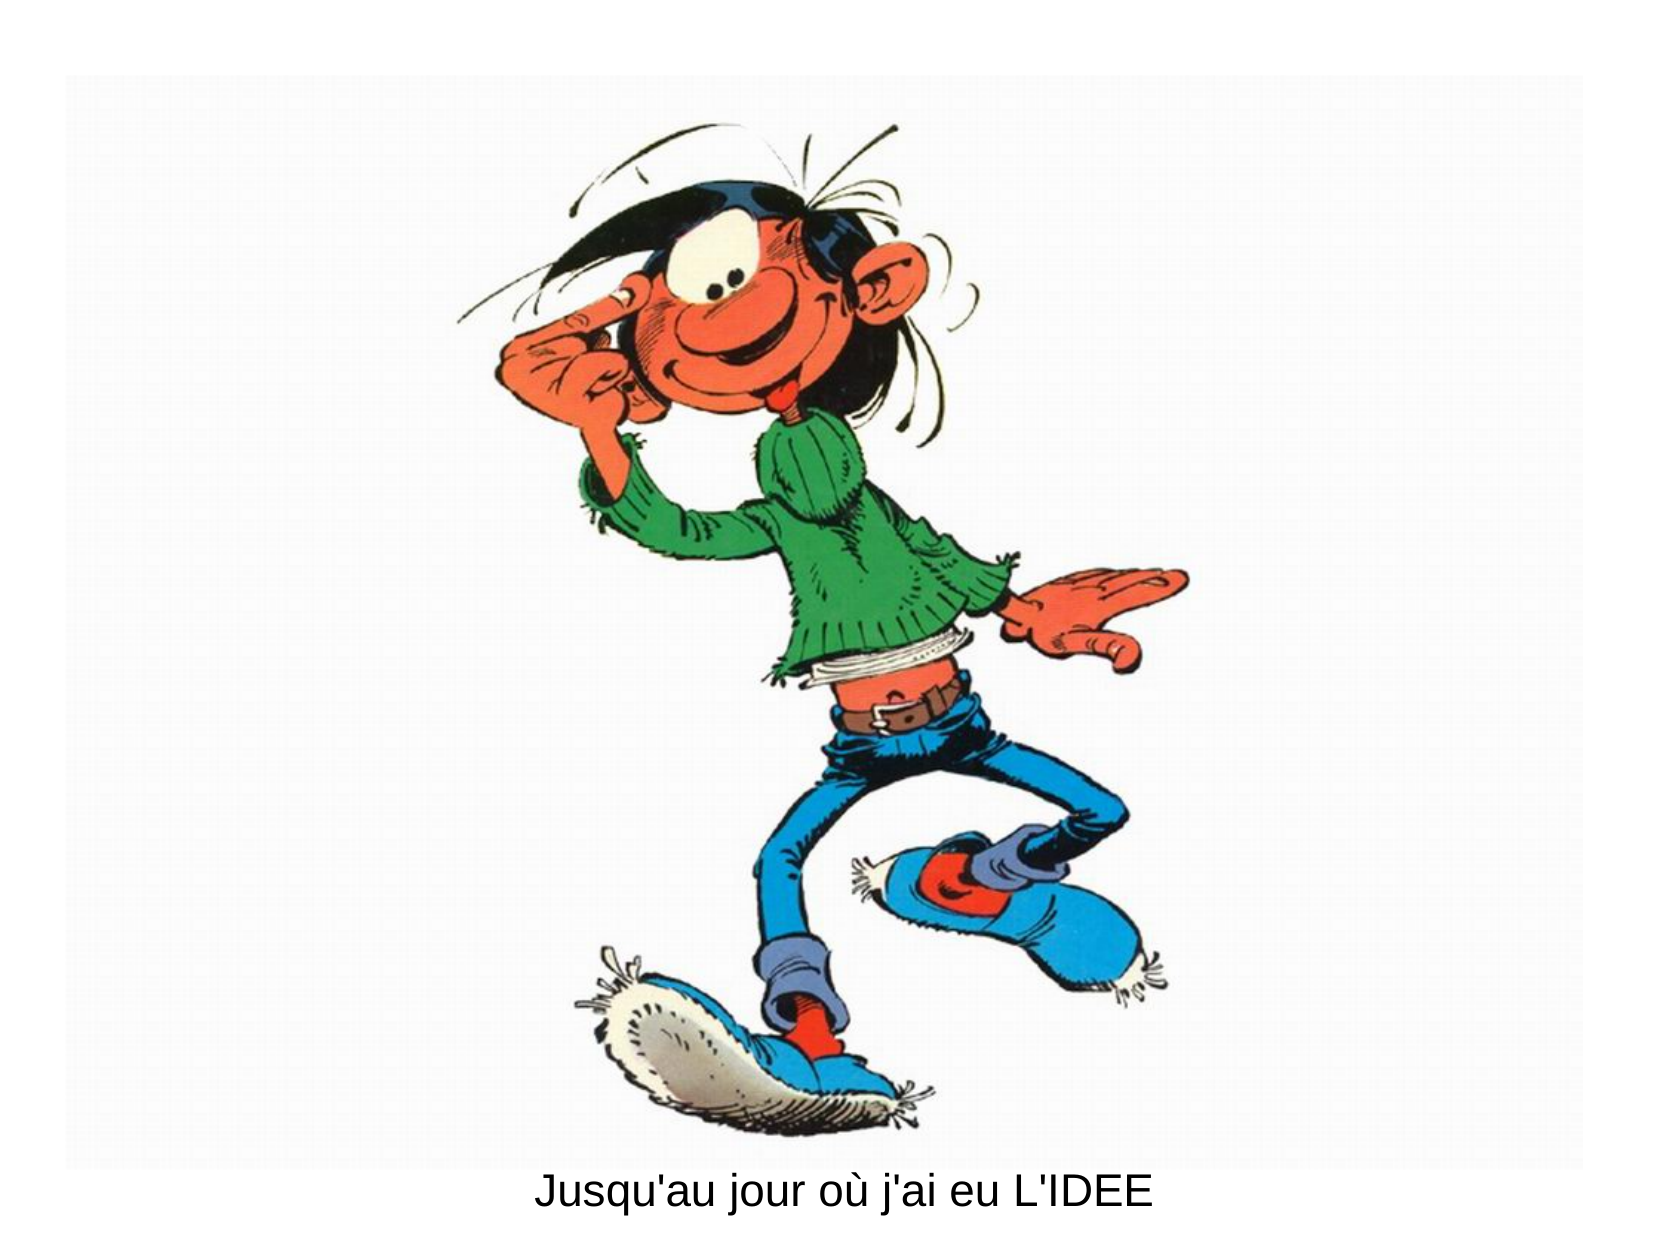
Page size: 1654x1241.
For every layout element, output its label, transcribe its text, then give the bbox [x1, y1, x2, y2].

text_box Jusqu'au jour où j'ai eu L'IDEE [519, 1157, 1170, 1224]
picture [65, 75, 1583, 1170]
